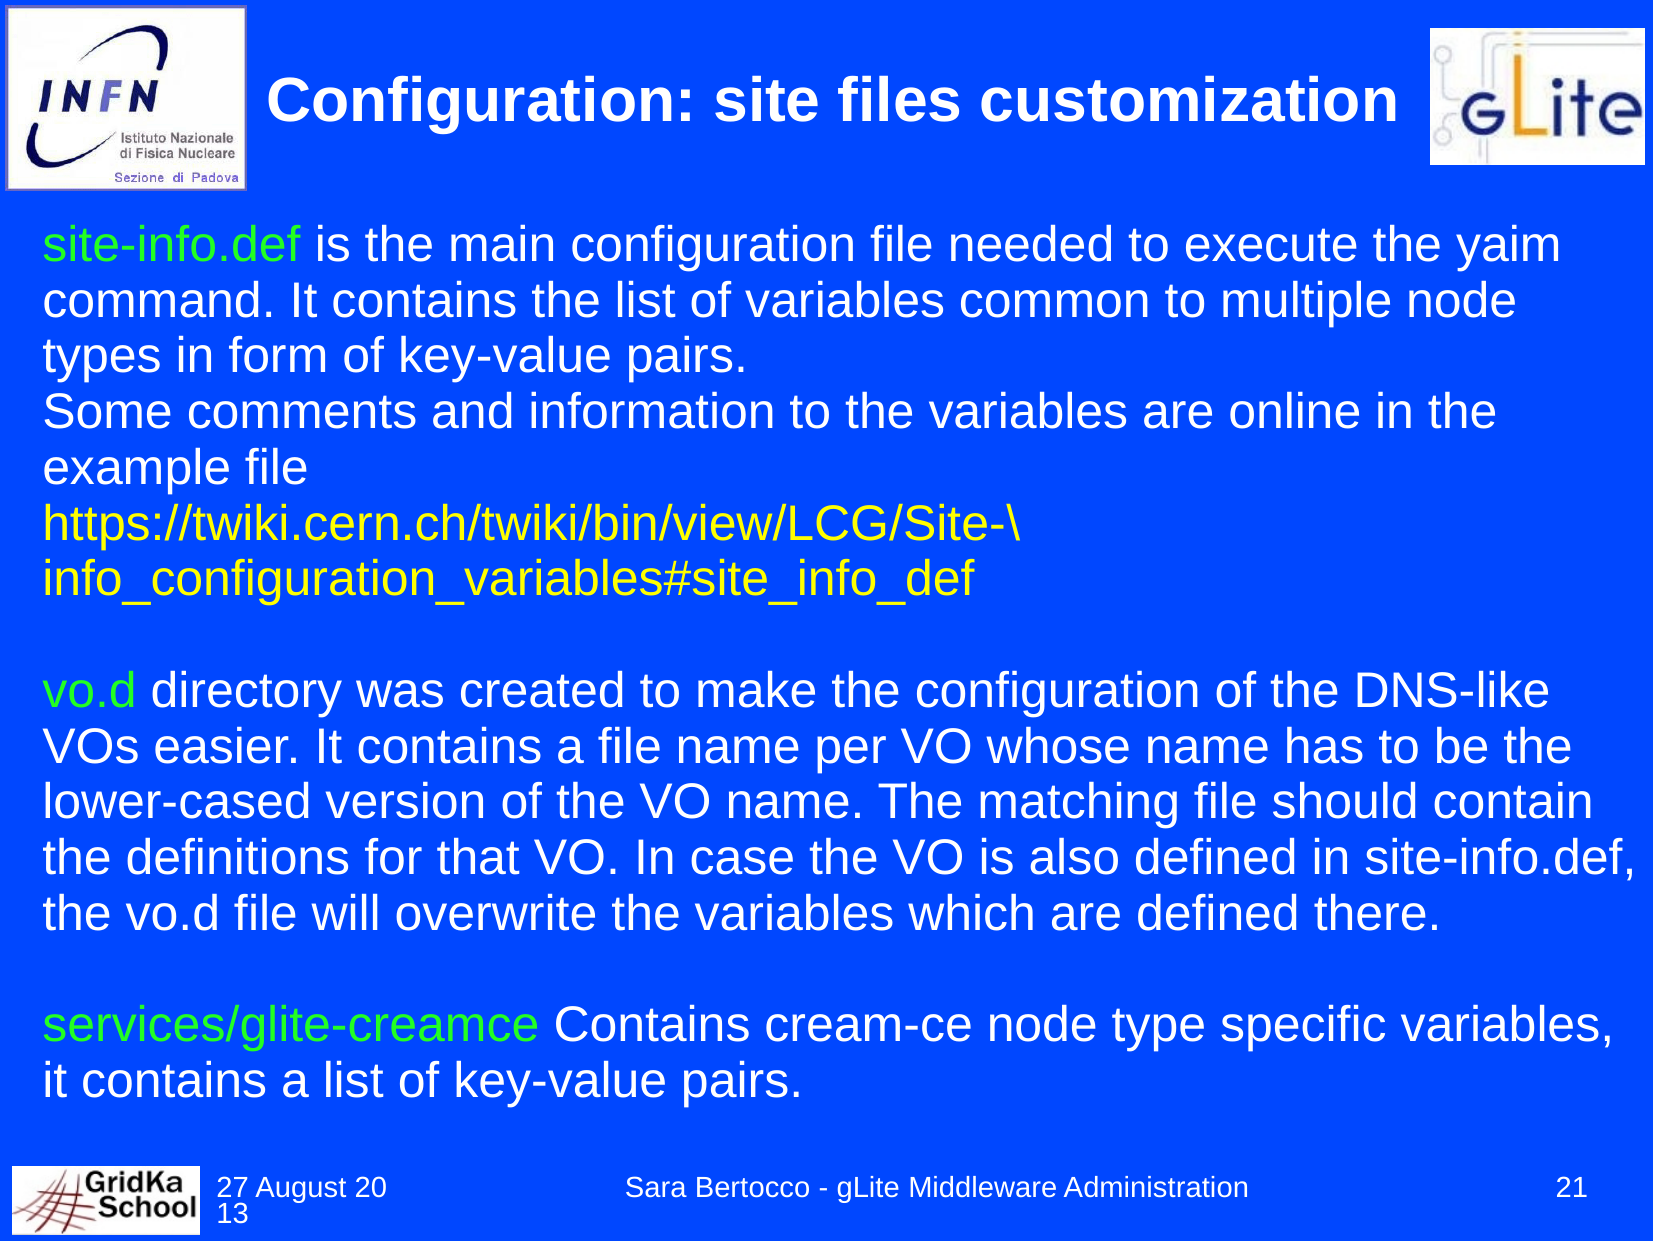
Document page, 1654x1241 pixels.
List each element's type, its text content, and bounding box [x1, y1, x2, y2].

title Configuration: site files customization [247, 11, 1645, 188]
picture [12, 1166, 200, 1235]
title Configuration: site files customization [0, 11, 5, 188]
picture [5, 5, 247, 191]
picture [1430, 28, 1645, 165]
text_box site-info.def is the main configuration file needed to execute the yaim command. It contains the list of variables common to multiple node types in form of key-value pairs. Some comments and information to the variables are online in the example file https://twiki.cern.ch/twiki/bin/view/LCG/Site-\ info_configuration_variables#site_info_def vo.d directory was created to make the configuration of the DNS-like VOs easier. It contains a file name per VO whose name has to be the lower-cased version of the VO name. The matching file should contain the definitions for that VO. In case the VO is also defined in site-info.def, the vo.d file will overwrite the variables which are defined there. services/glite-creamce Contains cream-ce node type specific variables, it contains a list of key-value pairs. [0, 208, 1653, 1116]
